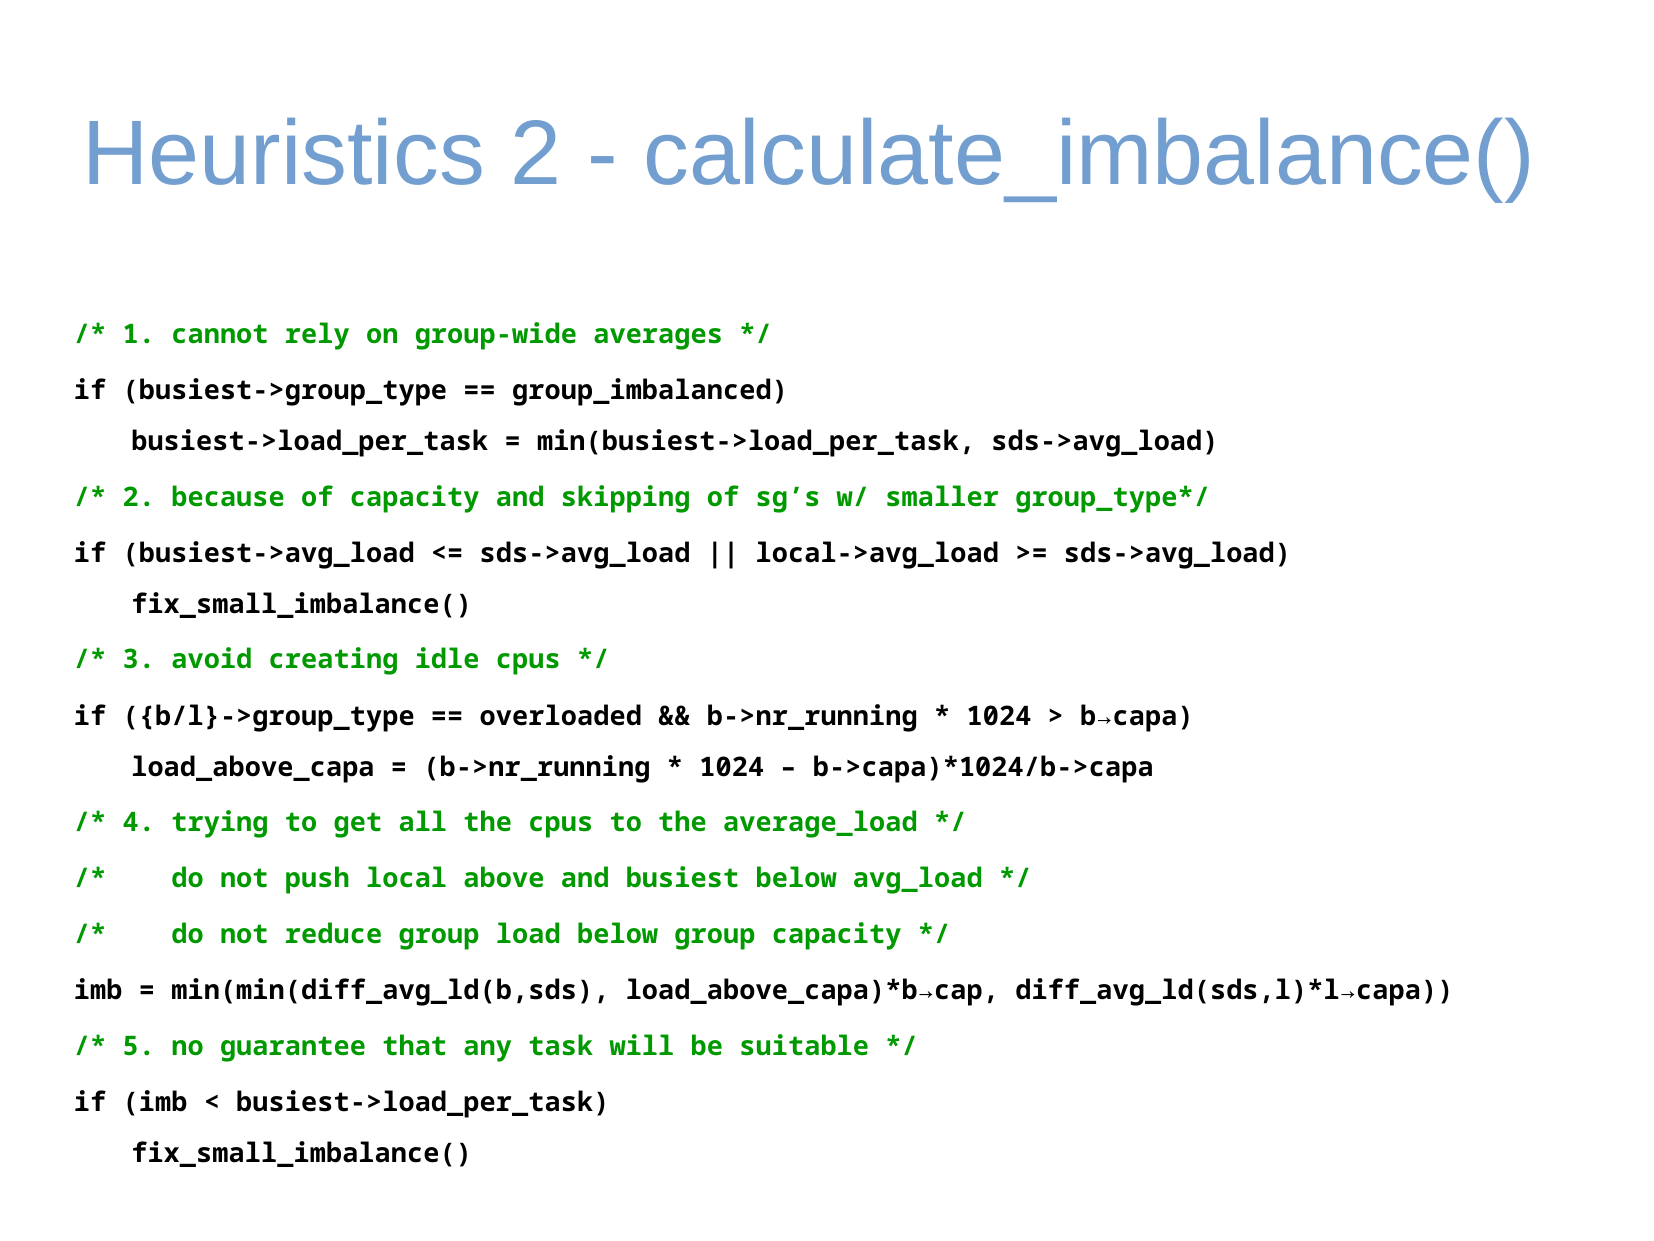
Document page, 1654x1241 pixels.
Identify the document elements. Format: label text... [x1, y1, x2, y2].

list /* 1. cannot rely on group-wide averages */ if (busiest->group_type == group_imbalanced) busiest->load_per_task = min(busiest->load_per_task, sds->avg_load) /* 2. because of capacity and skipping of sg’s w/ smaller group_type*/ if (busiest->avg_load <= sds->avg_load || local->avg_load >= sds->avg_load) fix_small_imbalance() /* 3. avoid creating idle cpus */ if ({b/l}->group_type == overloaded && b->nr_running * 1024 > b→capa) load_above_capa = (b->nr_running * 1024 – b->capa)*1024/b->capa /* 4. trying to get all the cpus to the average_load */ /* do not push local above and busiest below avg_load */ /* do not reduce group load below group capacity */ imb = min(min(diff_avg_ld(b,sds), load_above_capa)*b→cap, diff_avg_ld(sds,l)*l→capa)) /* 5. no guarantee that any task will be suitable */ if (imb < busiest->load_per_task) fix_small_imbalance() [0, 258, 1606, 1174]
title Heuristics 2 - calculate_imbalance() [82, 47, 1607, 259]
